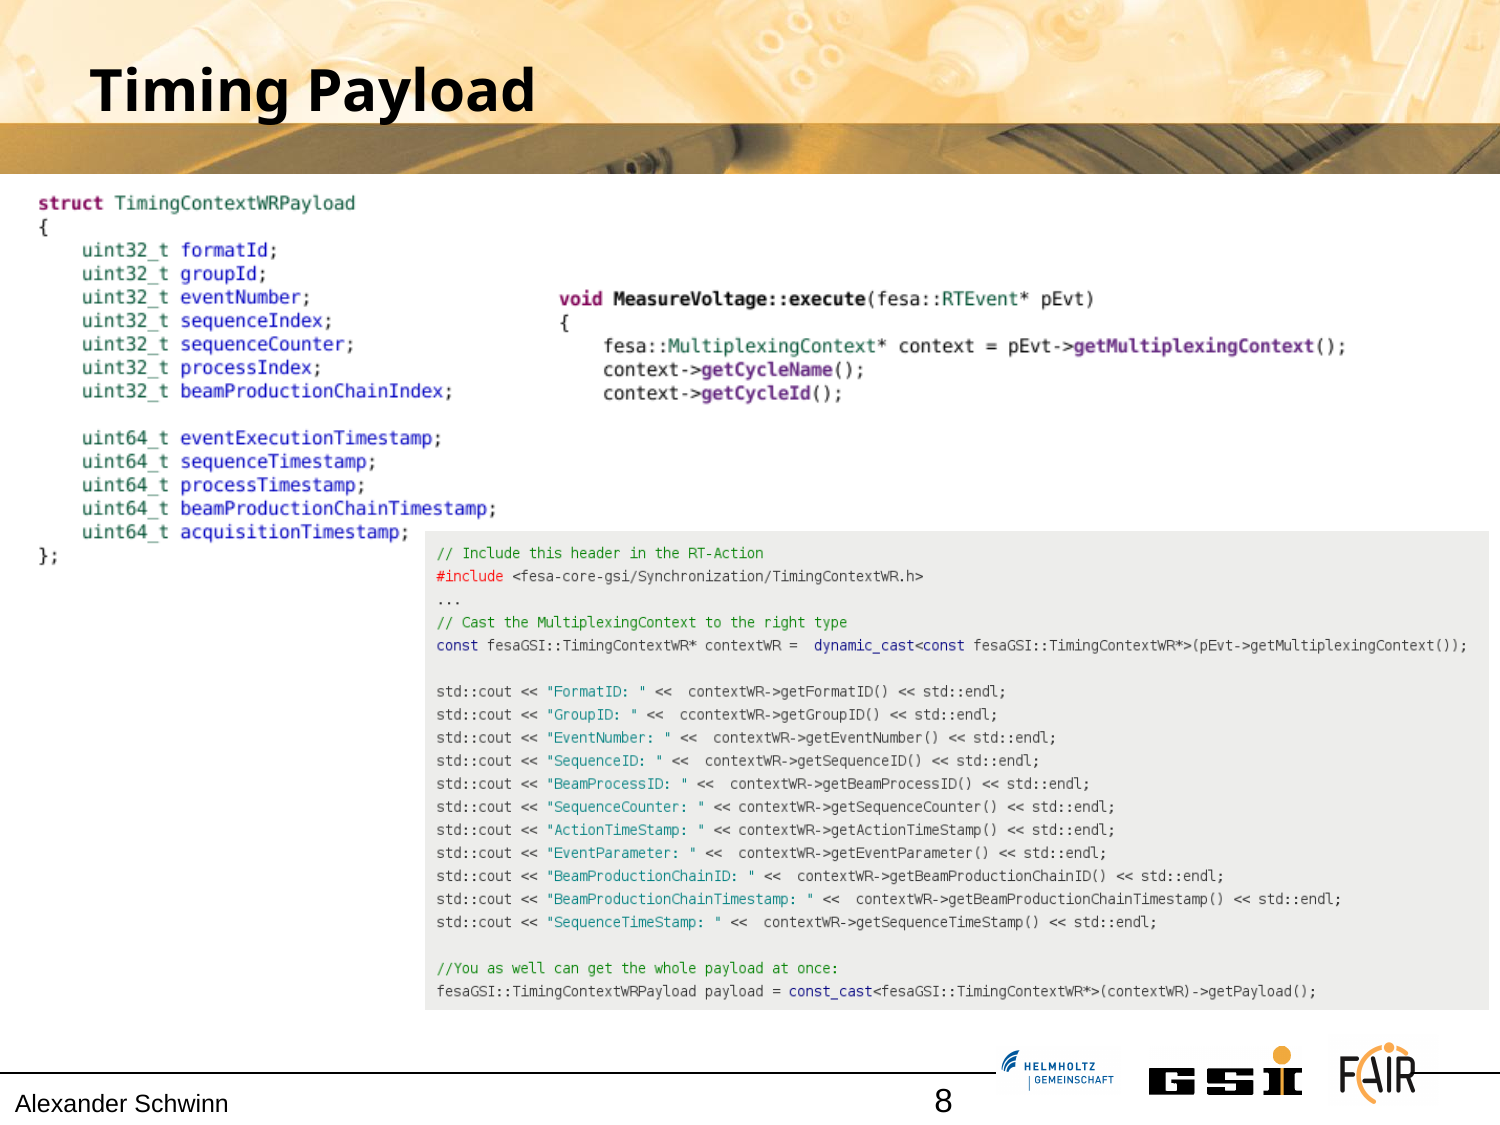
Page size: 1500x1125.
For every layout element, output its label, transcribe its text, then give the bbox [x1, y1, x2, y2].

picture [0, 0, 1500, 175]
picture [35, 188, 1489, 1010]
picture [1149, 1046, 1302, 1095]
picture [1328, 1034, 1439, 1106]
picture [556, 282, 1371, 414]
title Timing Payload [75, 45, 1426, 233]
picture [996, 1046, 1121, 1095]
